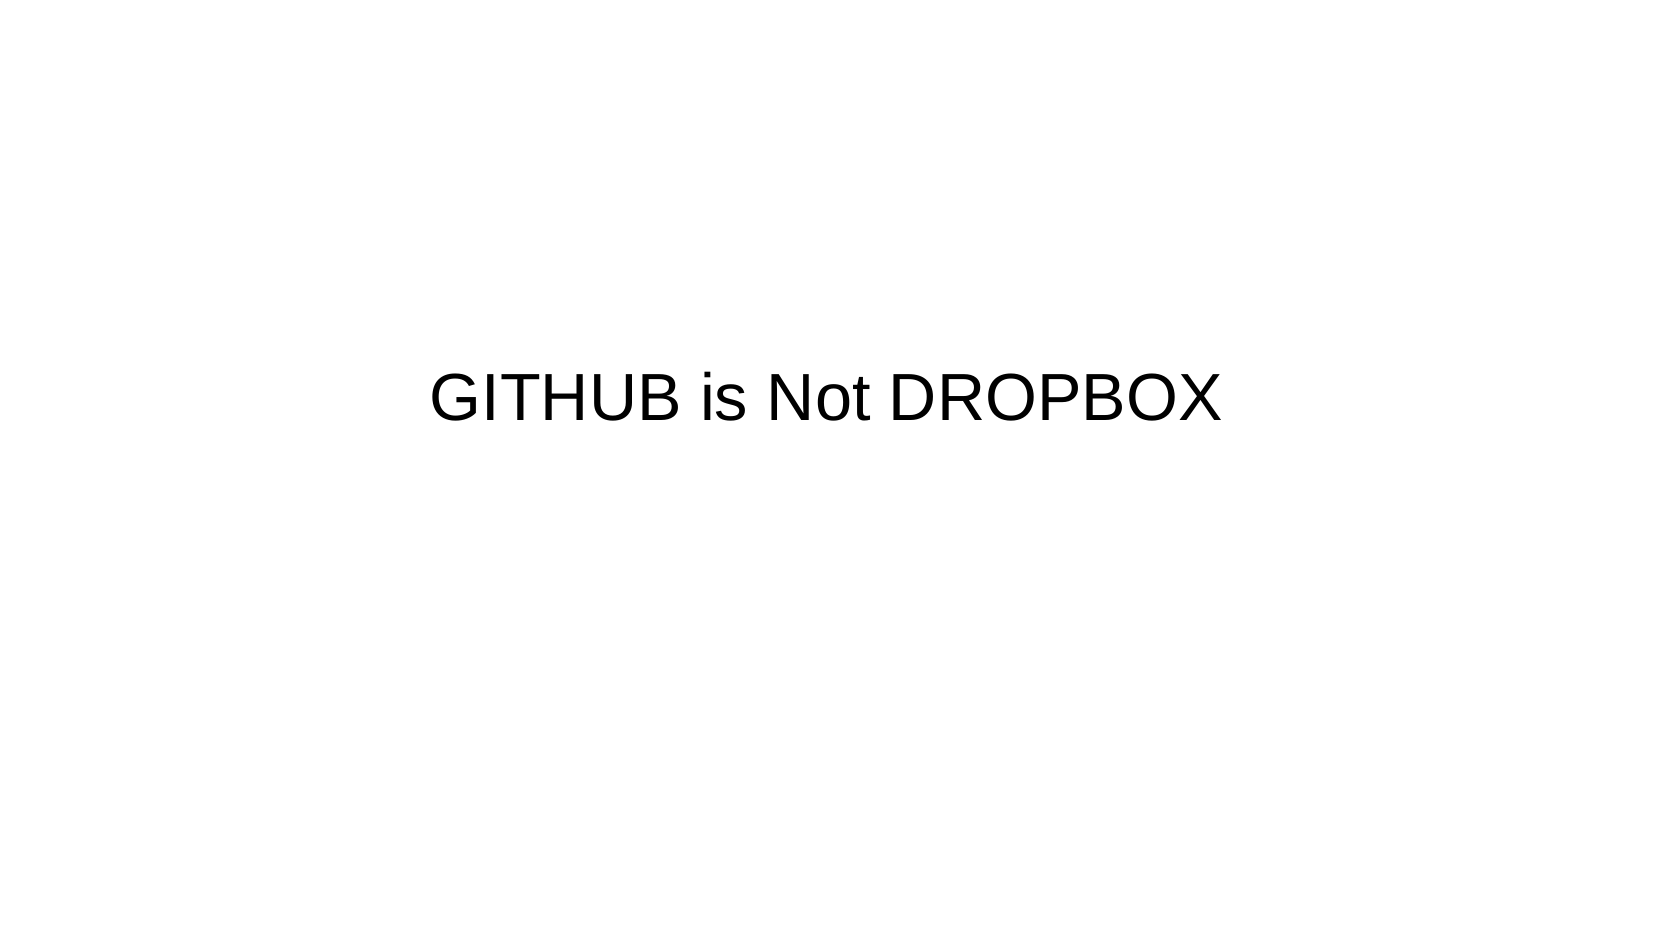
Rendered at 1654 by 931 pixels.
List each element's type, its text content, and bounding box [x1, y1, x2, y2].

subtitle GITHUB is Not DROPBOX [82, 37, 1571, 757]
